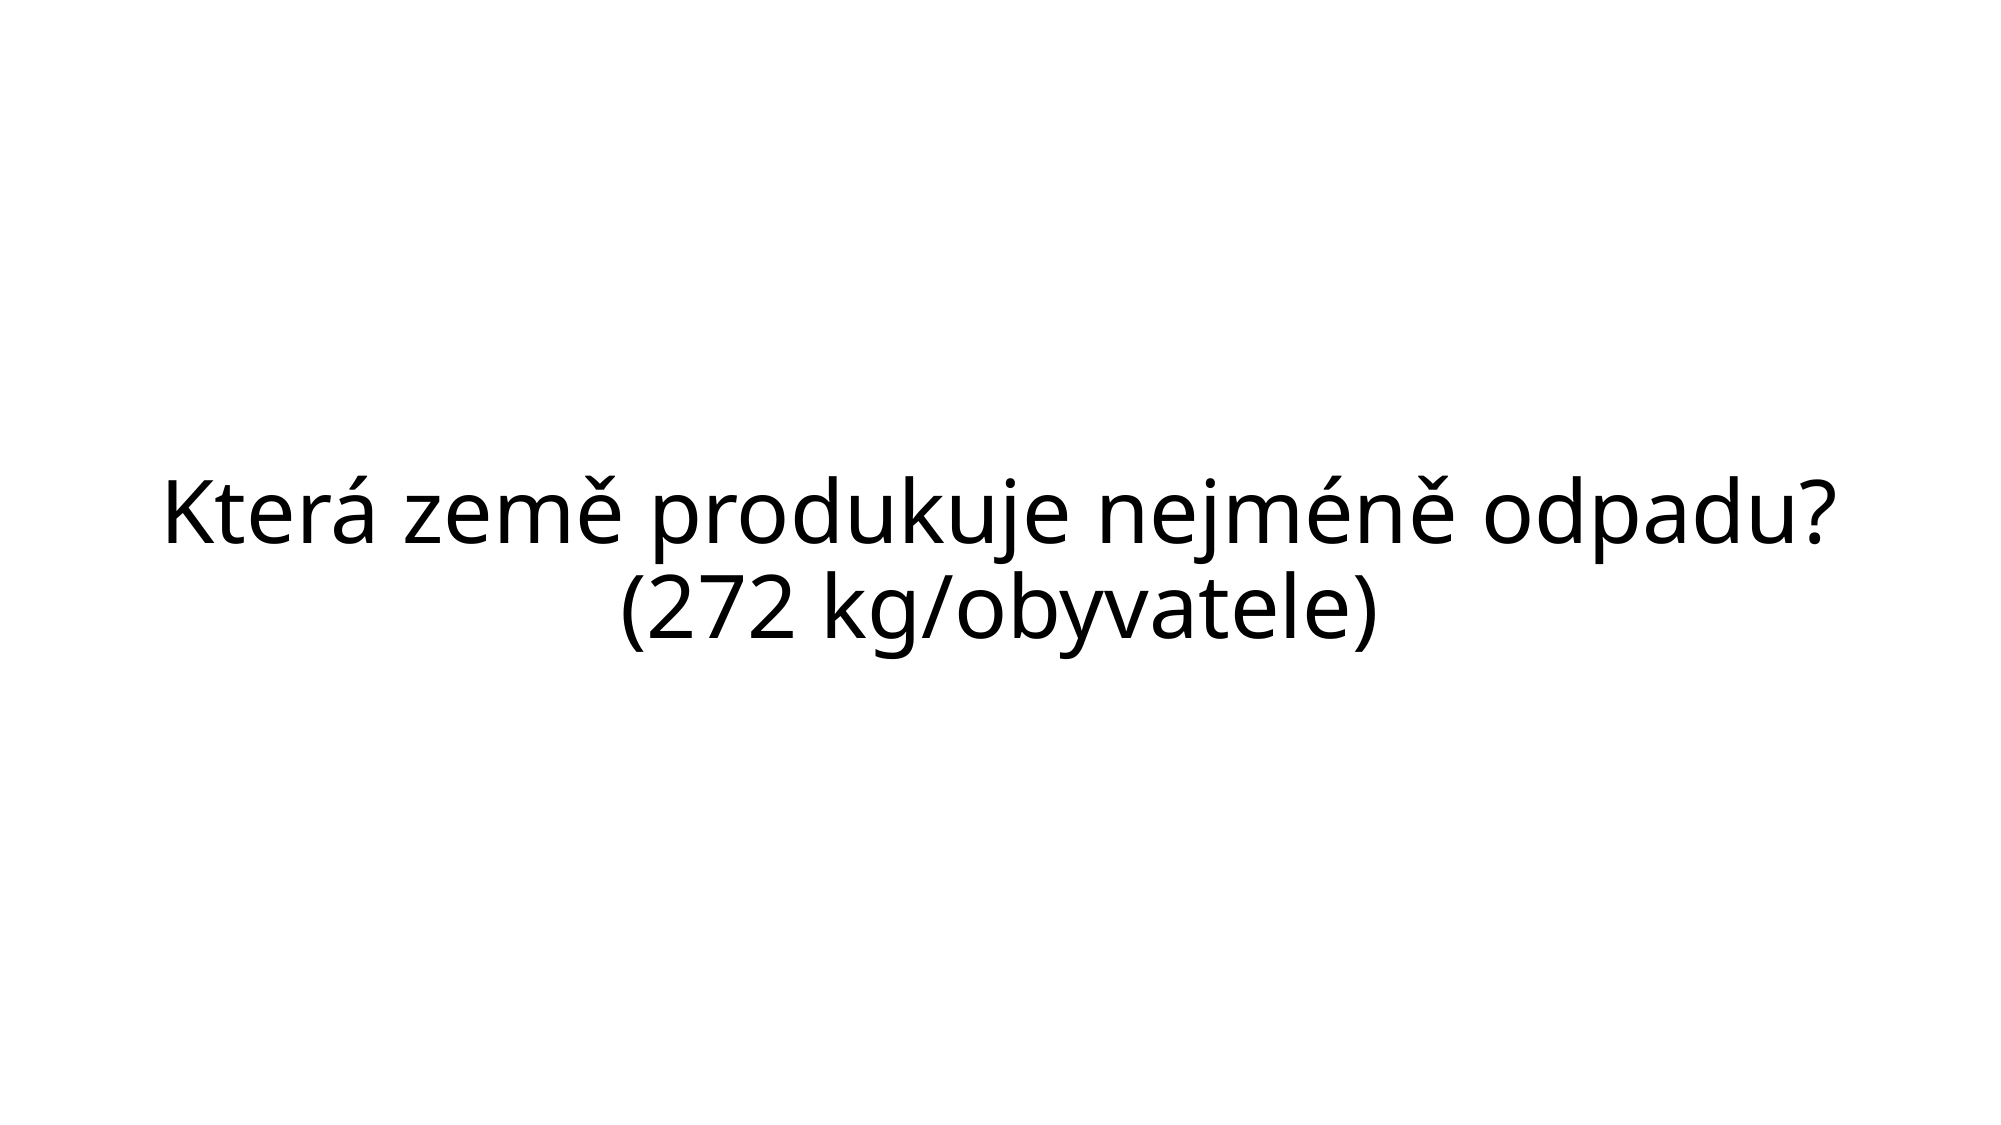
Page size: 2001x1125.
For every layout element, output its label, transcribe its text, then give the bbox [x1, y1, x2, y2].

title Která země produkuje nejméně odpadu? (272 kg/obyvatele) [137, 453, 1863, 672]
